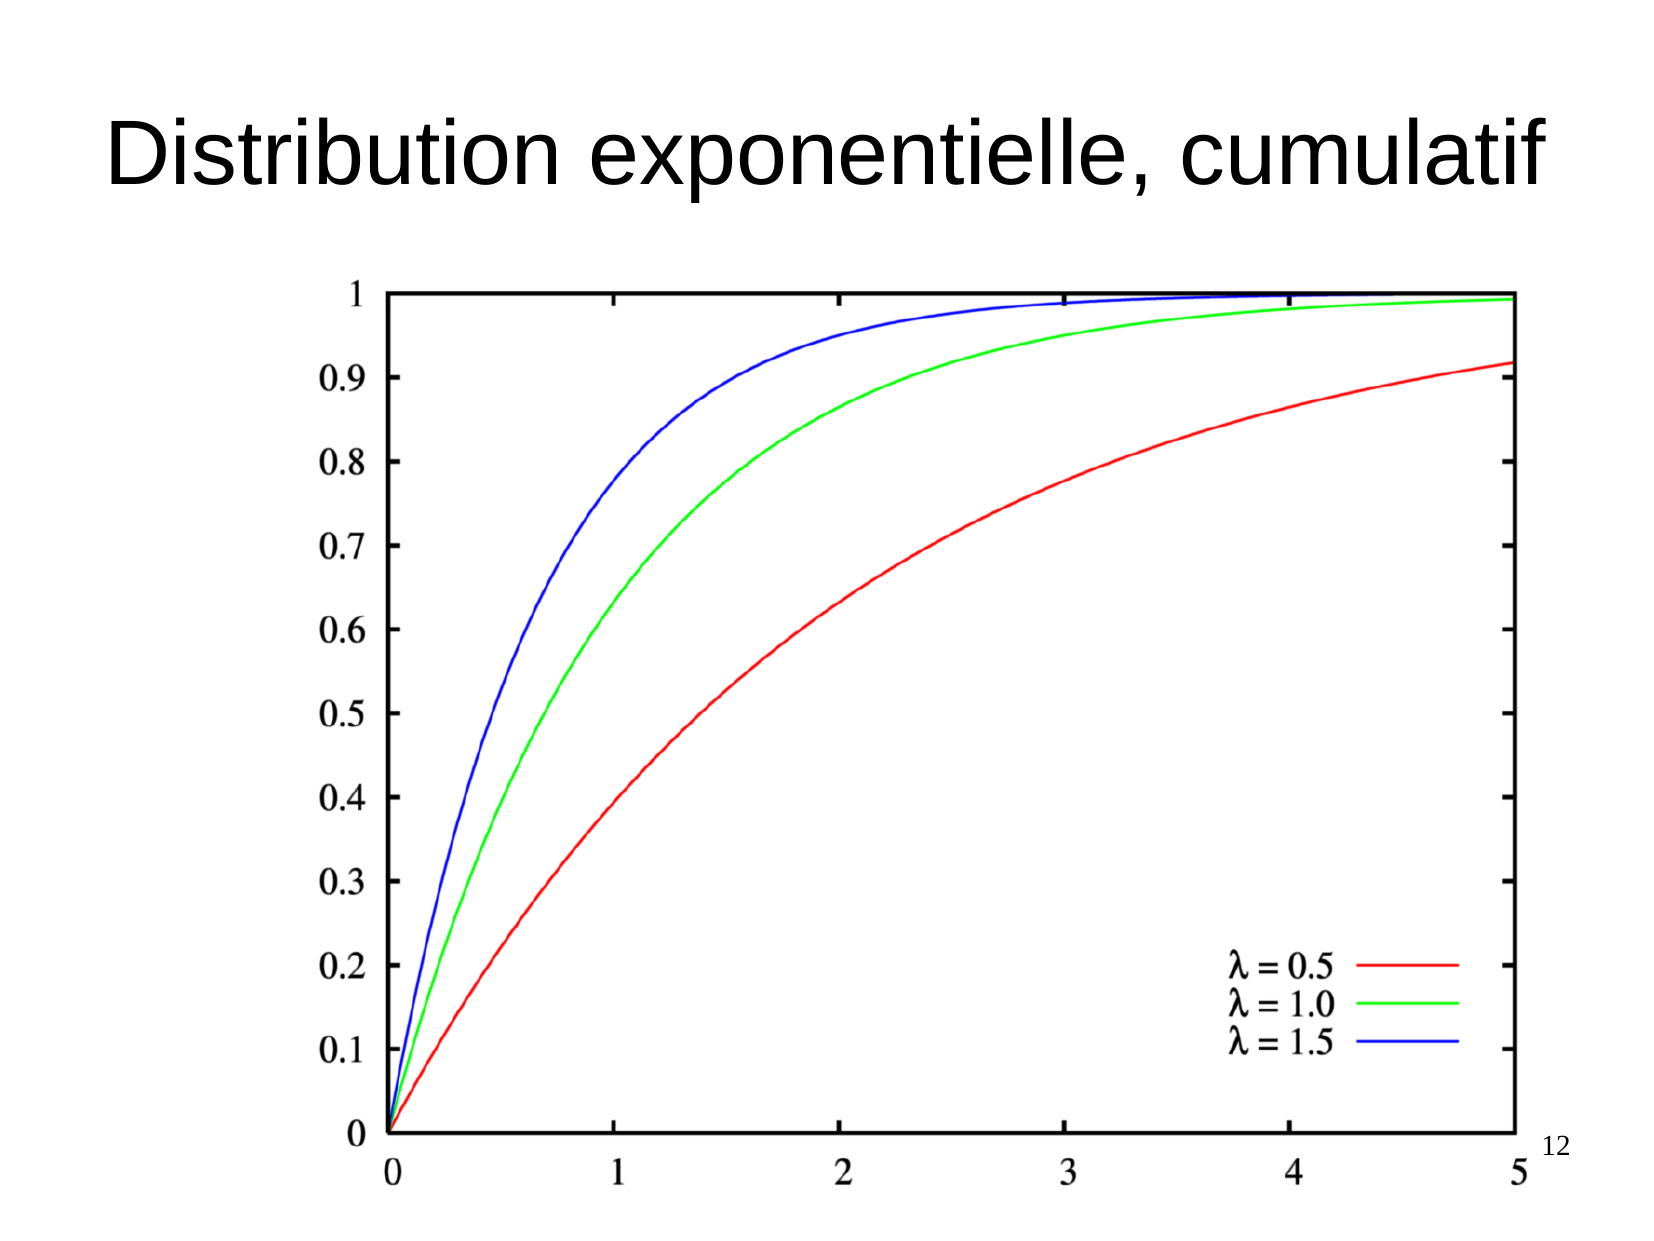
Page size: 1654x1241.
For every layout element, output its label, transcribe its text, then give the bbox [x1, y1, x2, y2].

picture [318, 278, 1528, 1186]
title Distribution exponentielle, cumulatif [82, 56, 1571, 250]
